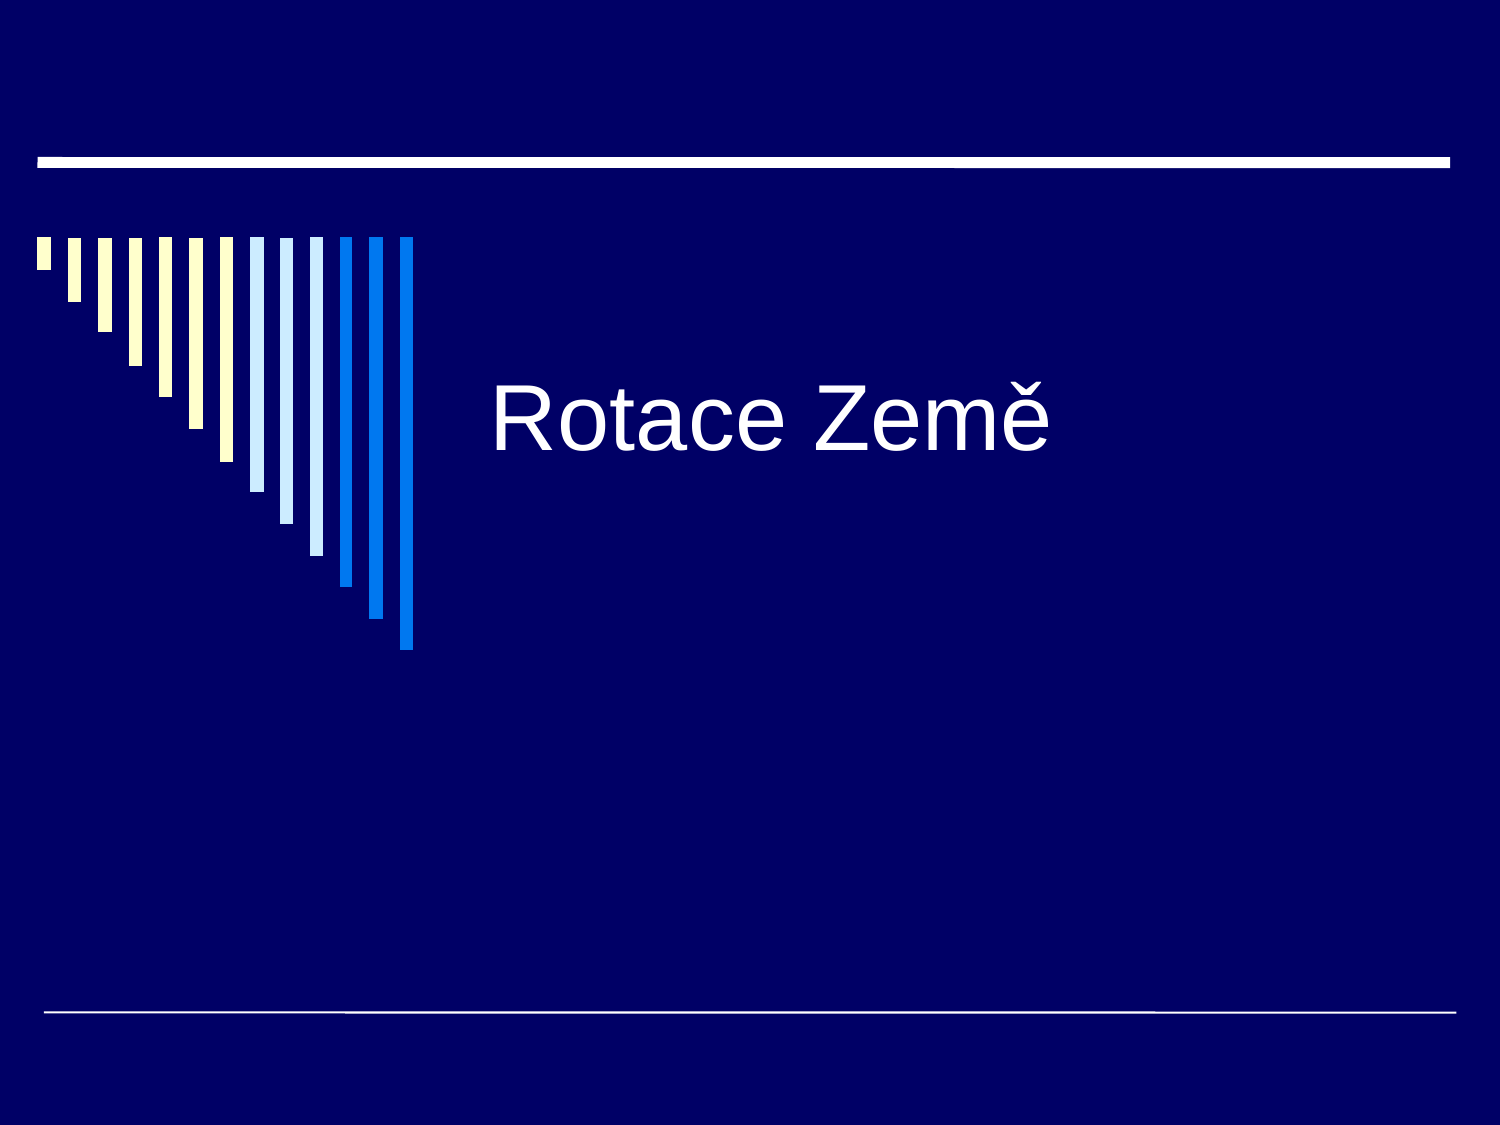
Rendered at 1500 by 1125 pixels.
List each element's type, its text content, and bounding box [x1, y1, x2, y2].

title Rotace Země [474, 224, 1438, 601]
